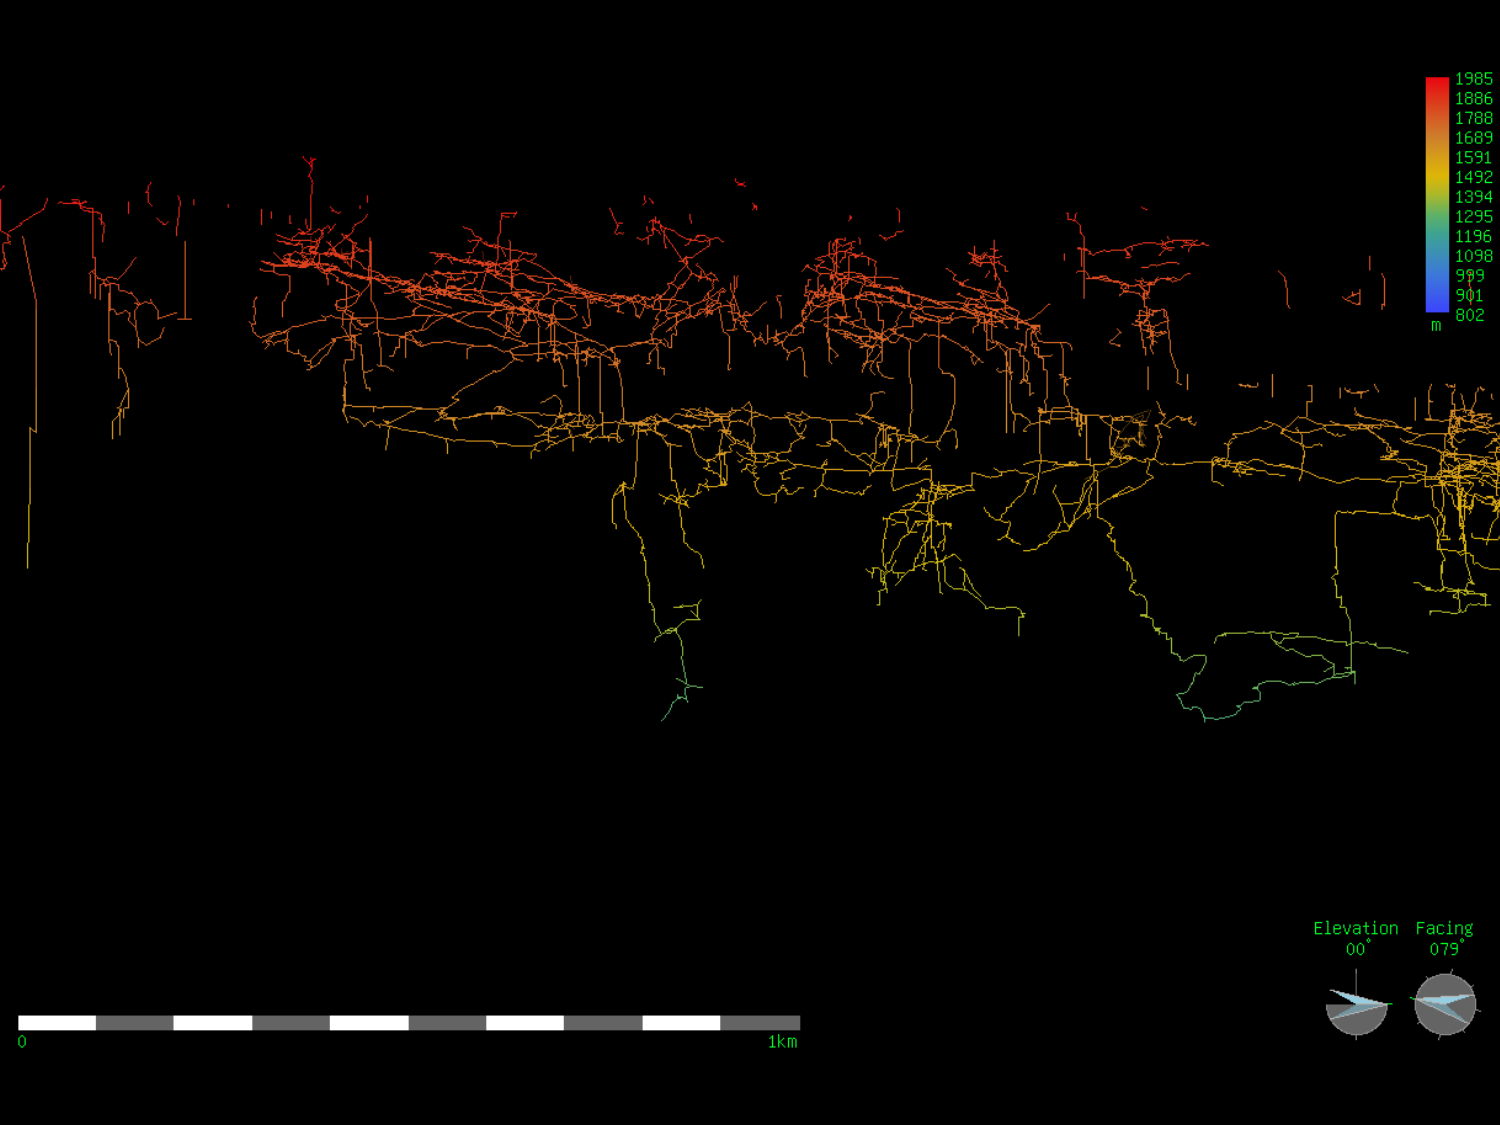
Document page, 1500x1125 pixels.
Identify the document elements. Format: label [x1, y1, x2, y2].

picture [0, 65, 1500, 1060]
